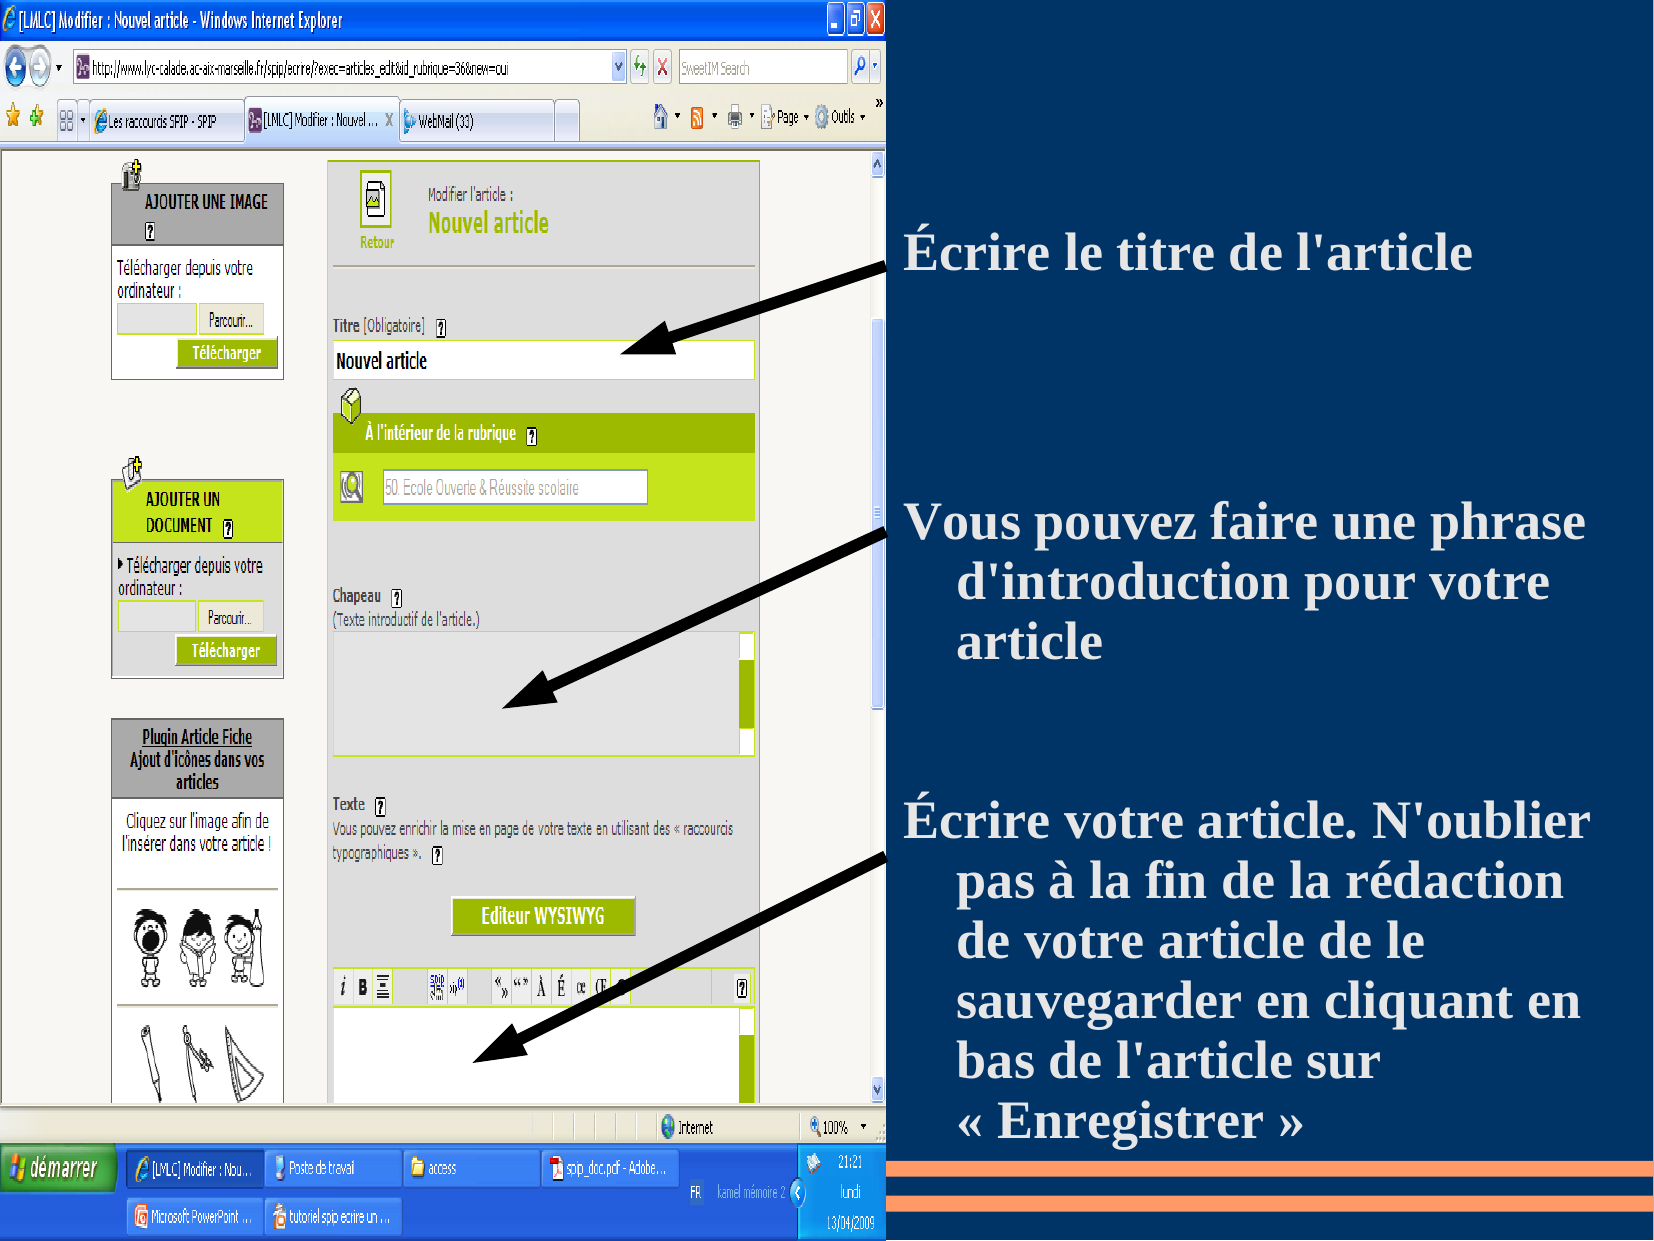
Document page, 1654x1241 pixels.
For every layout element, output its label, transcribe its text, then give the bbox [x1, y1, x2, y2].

picture [0, 0, 886, 1241]
list Écrire le titre de l'article Vous pouvez faire une phrase d'introduction pour votre article Écrire votre article. N'oublier pas à la fin de la rédaction de votre article de le sauvegarder en cliquant en bas de l'article sur « Enregistrer » [886, 29, 1625, 1211]
